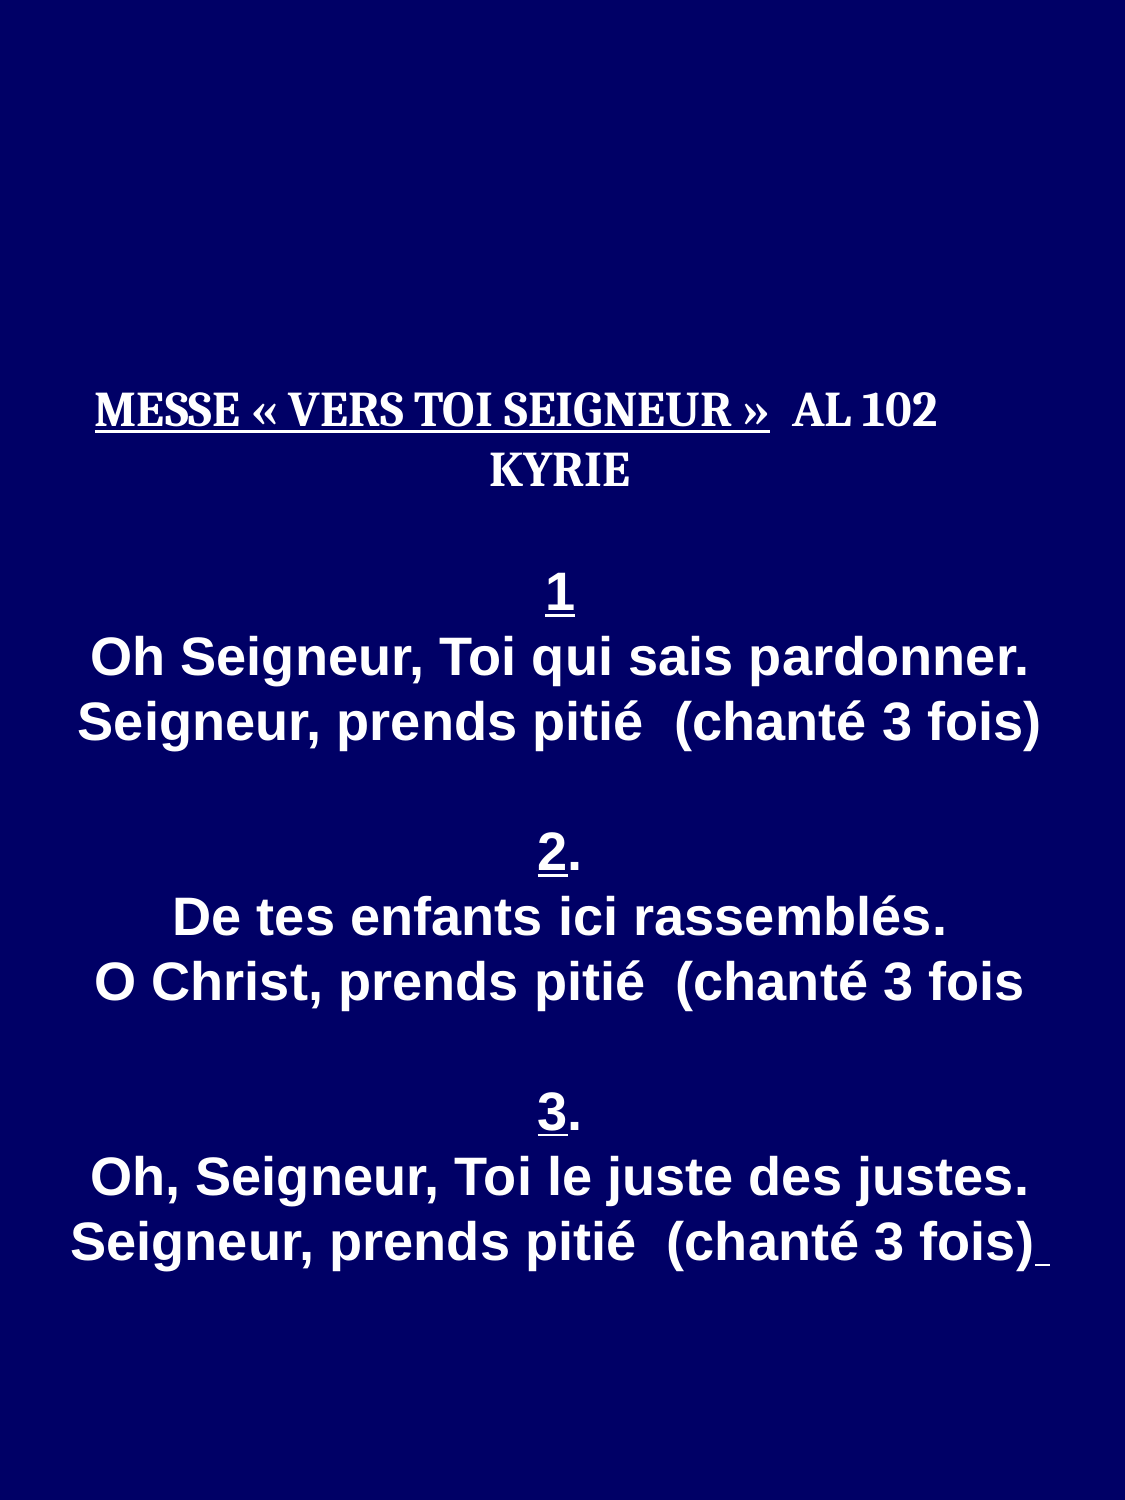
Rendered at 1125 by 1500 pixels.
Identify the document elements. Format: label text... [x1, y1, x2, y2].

text_box MESSE « VERS TOI SEIGNEUR » AL 102 KYRIE 1 Oh Seigneur, Toi qui sais pardonner. Seigneur, prends pitié (chanté 3 fois) 2. De tes enfants ici rassemblés. O Christ, prends pitié (chanté 3 fois 3. Oh, Seigneur, Toi le juste des justes. Seigneur, prends pitié (chanté 3 fois) [31, 177, 1090, 1471]
